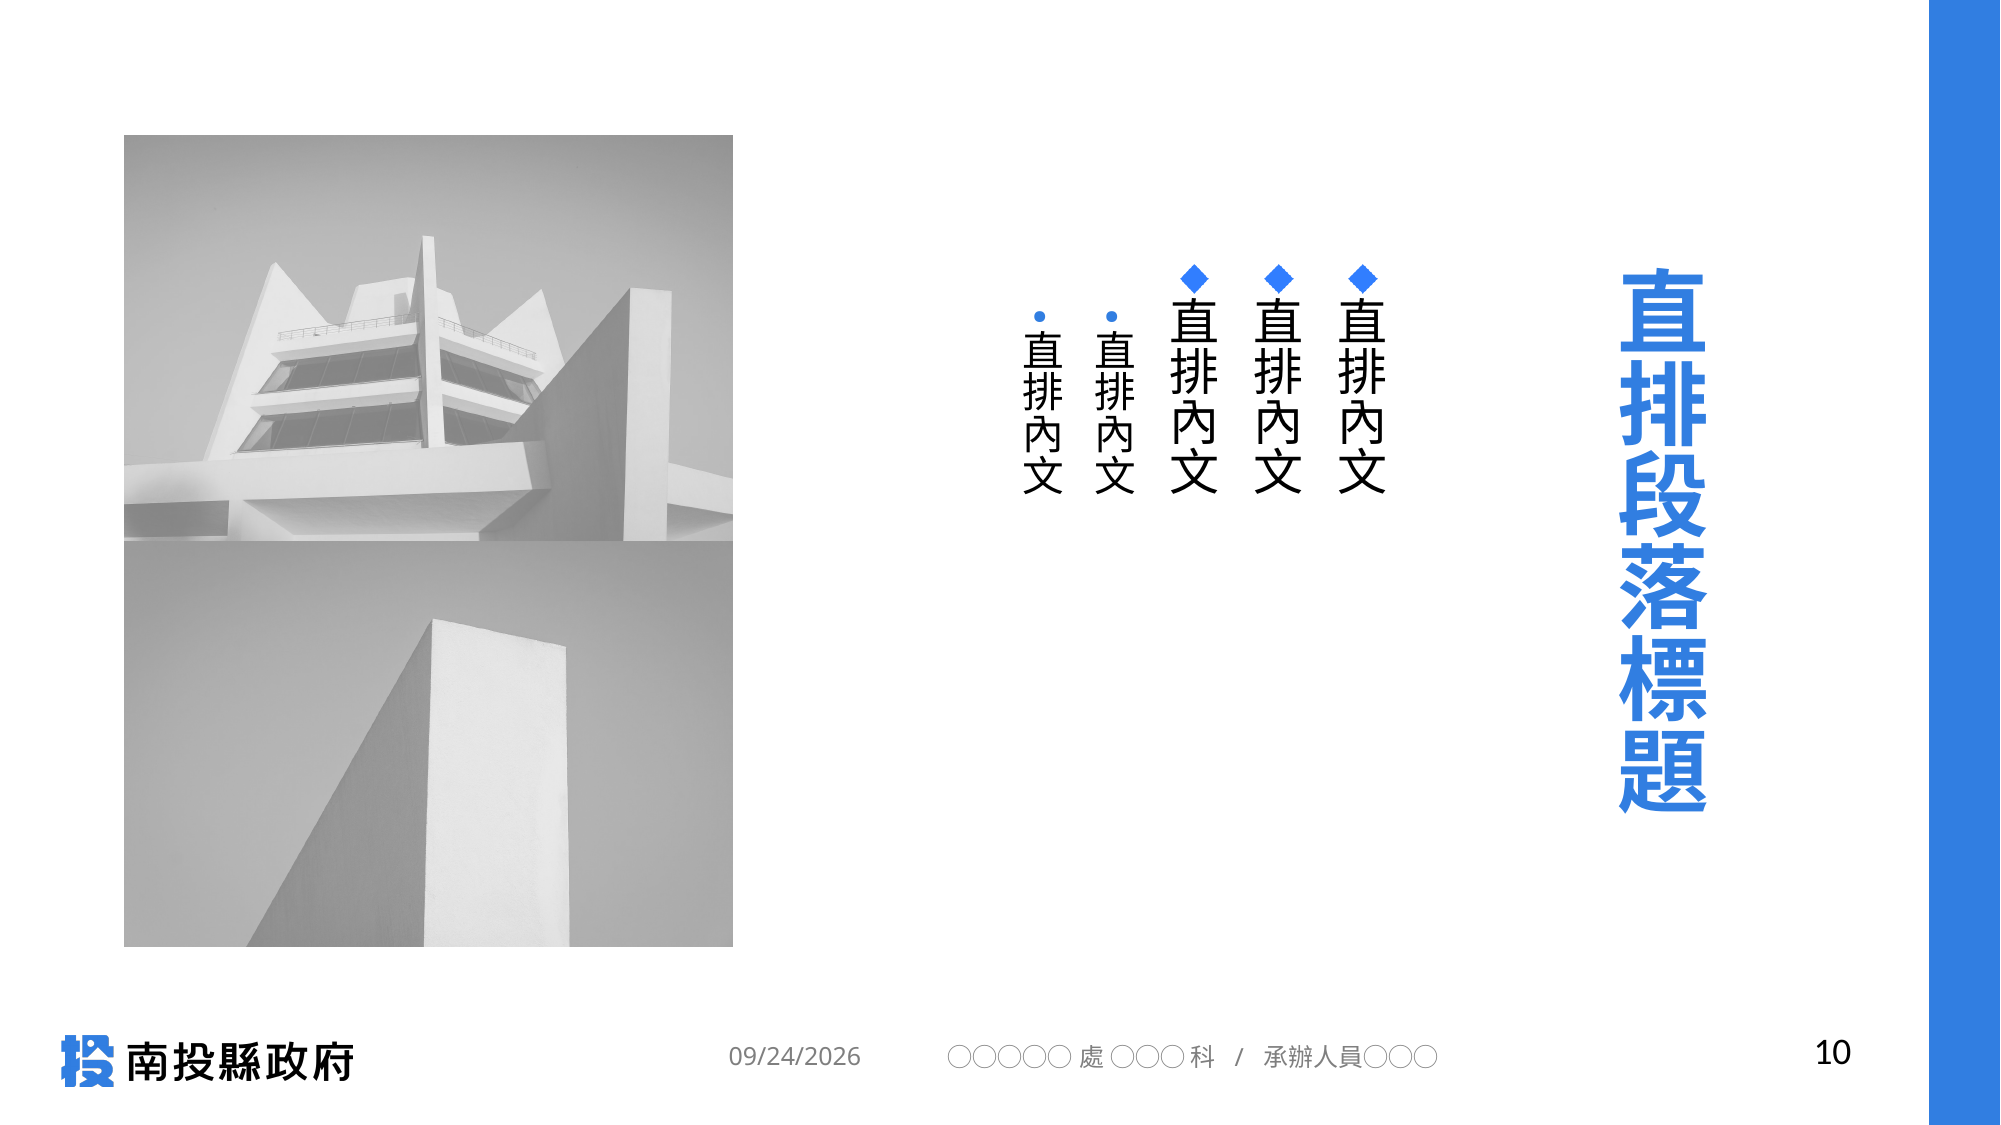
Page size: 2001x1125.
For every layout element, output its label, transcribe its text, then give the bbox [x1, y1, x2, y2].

picture [61, 1035, 353, 1087]
text_box <編號> [1798, 1025, 1899, 1086]
text_box 直排段落標題 [1431, 135, 1863, 947]
text_box 07/29/2024 [713, 1025, 884, 1086]
text_box ◯◯◯◯◯處 ◯◯◯ 科 / 承辦人員◯◯◯ [932, 1025, 1608, 1086]
picture [124, 135, 733, 947]
text_box 直排內文 直排內文 直排內文 直排內文 直排內文 [857, 147, 1407, 945]
